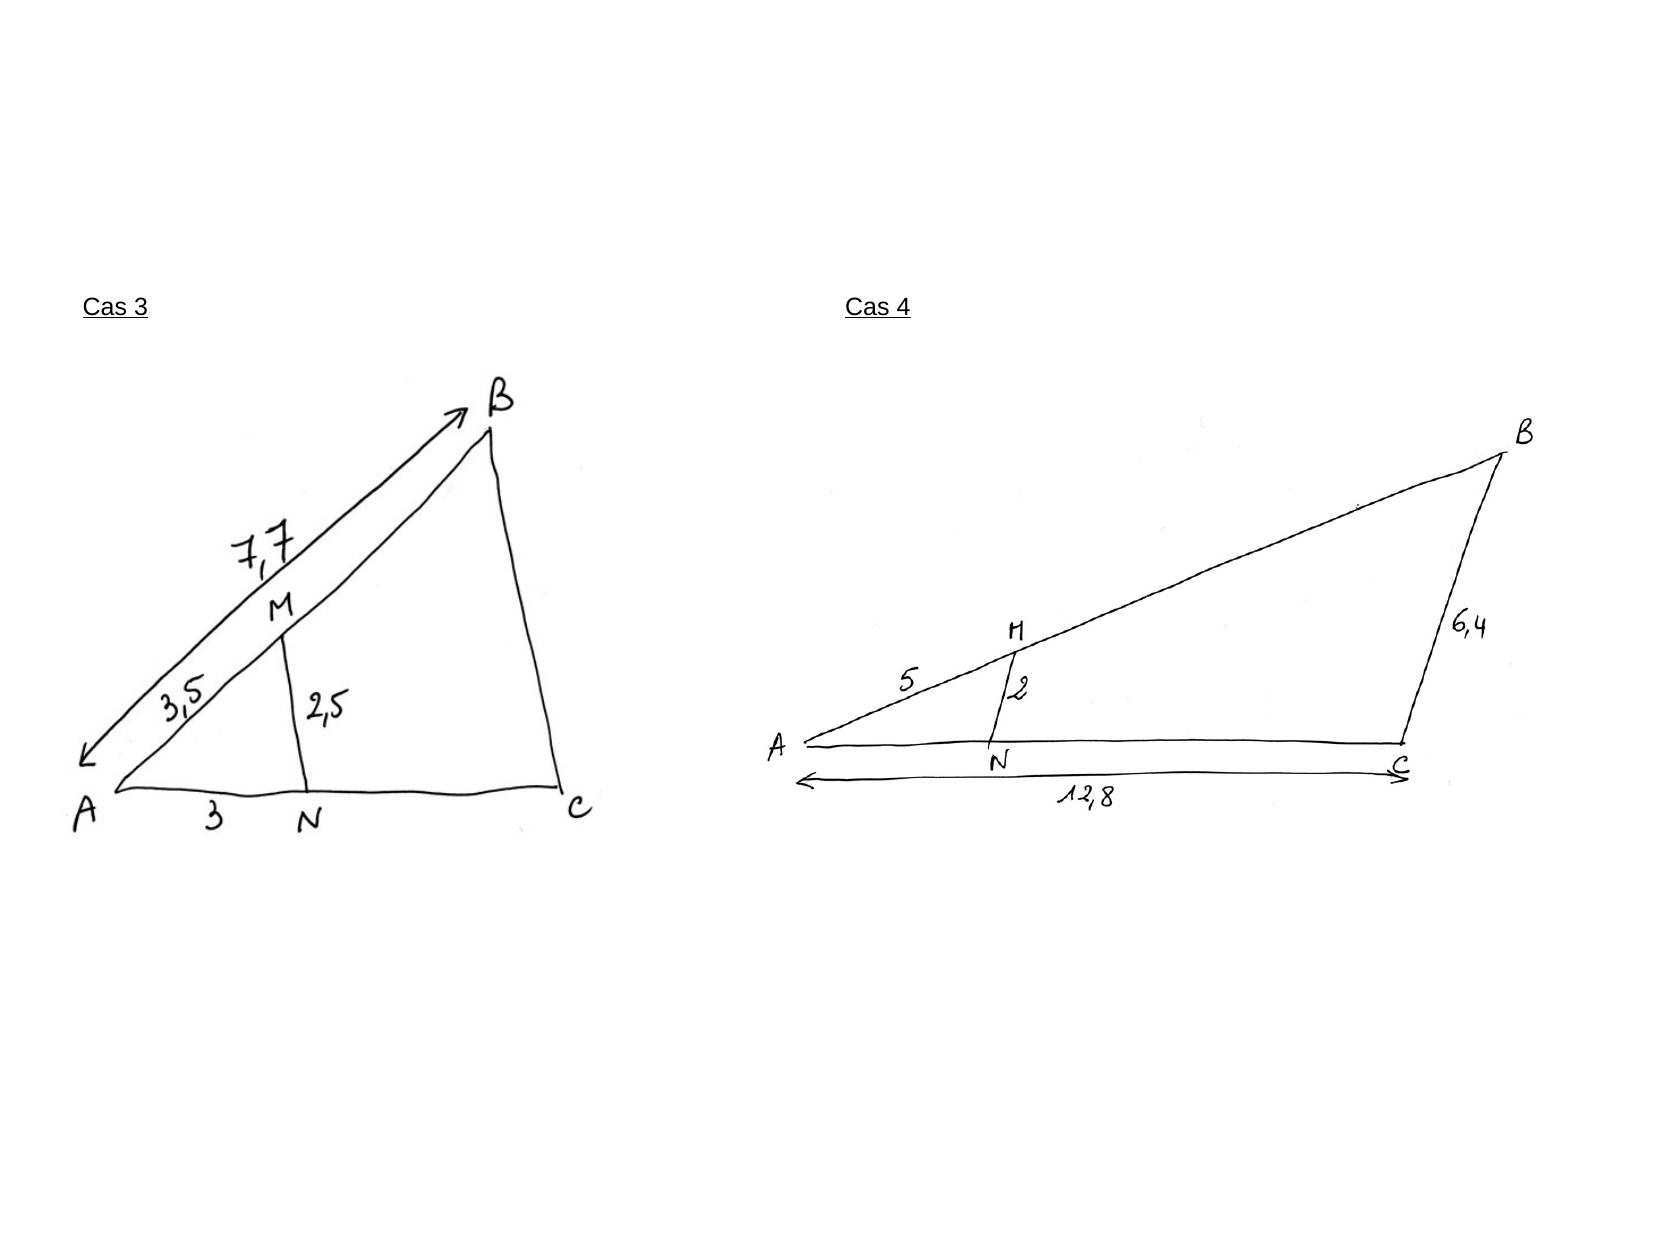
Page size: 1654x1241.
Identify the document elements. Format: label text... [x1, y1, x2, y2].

list Cas 4 [845, 290, 1572, 1010]
list Cas 3 [82, 290, 809, 1010]
picture [757, 403, 1548, 815]
picture [59, 354, 603, 851]
